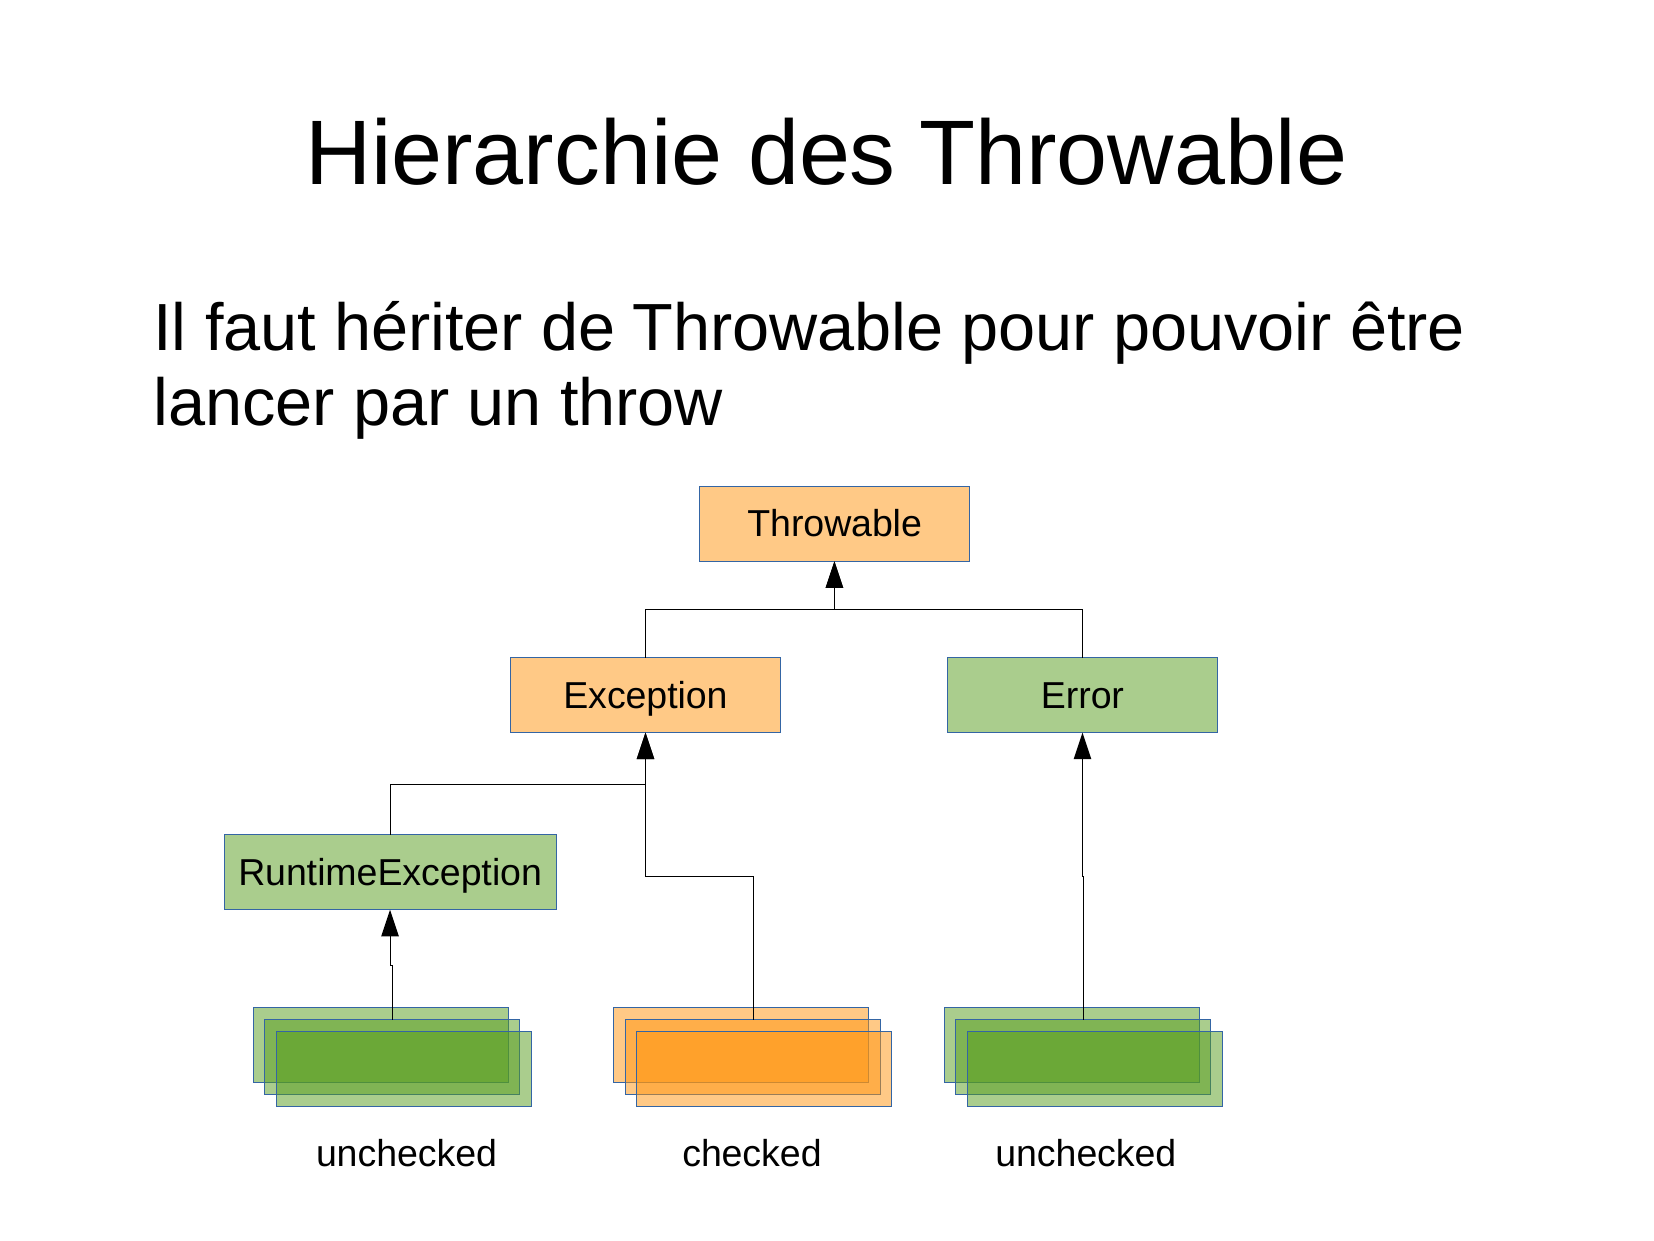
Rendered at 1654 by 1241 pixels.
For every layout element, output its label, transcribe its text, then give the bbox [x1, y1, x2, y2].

text_box Error [947, 657, 1218, 733]
text_box unchecked [301, 1125, 513, 1183]
text_box checked [667, 1125, 837, 1183]
text_box Exception [510, 657, 781, 733]
text_box unchecked [980, 1125, 1192, 1183]
text_box [253, 1007, 532, 1107]
list Il faut hériter de Throwable pour pouvoir être lancer par un throw [82, 290, 1571, 1201]
text_box Throwable [699, 486, 970, 562]
text_box [944, 1007, 1223, 1107]
text_box RuntimeException [224, 834, 557, 910]
text_box [613, 1007, 892, 1107]
title Hierarchie des Throwable [82, 49, 1571, 257]
